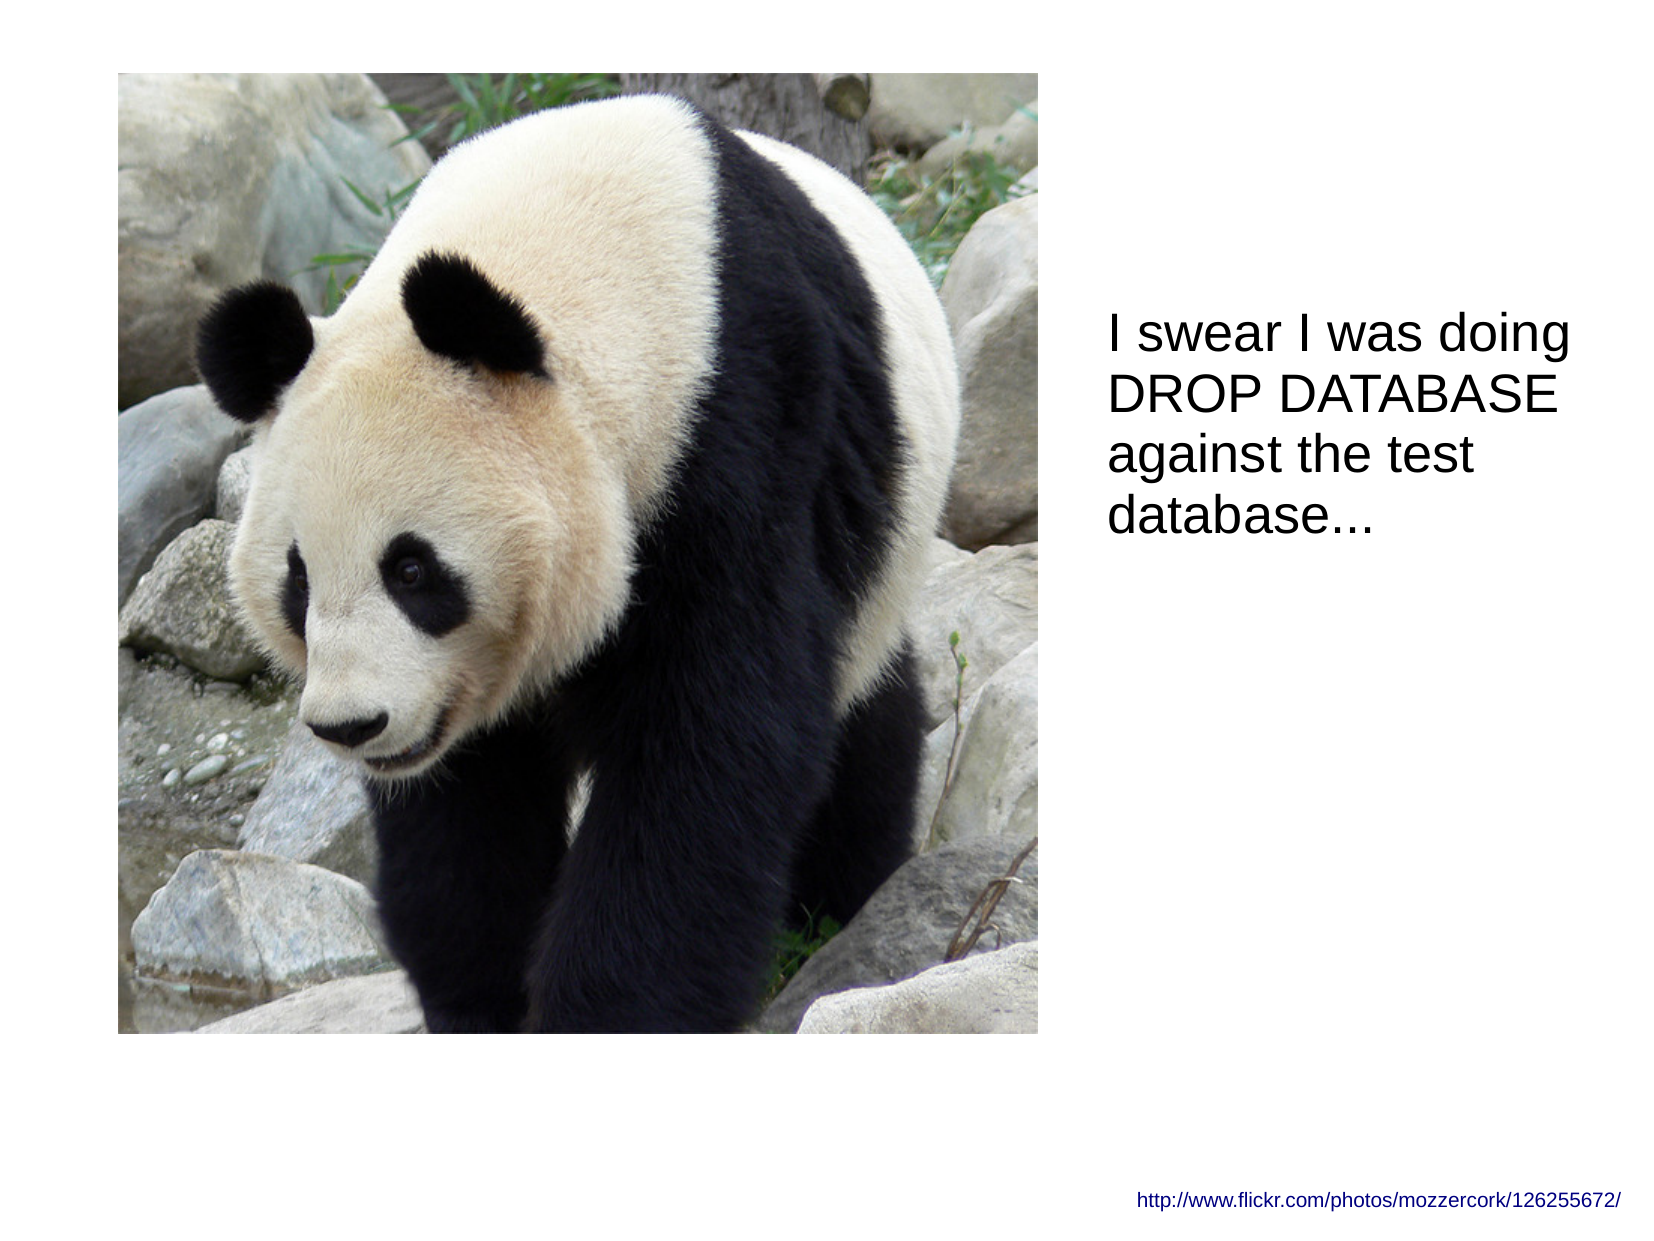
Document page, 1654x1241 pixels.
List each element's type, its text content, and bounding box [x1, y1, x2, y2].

text_box http://www.flickr.com/photos/mozzercork/126255672/ [1122, 1181, 1636, 1220]
text_box I swear I was doing DROP DATABASE against the test database... [1092, 295, 1625, 827]
picture [118, 73, 1038, 1034]
